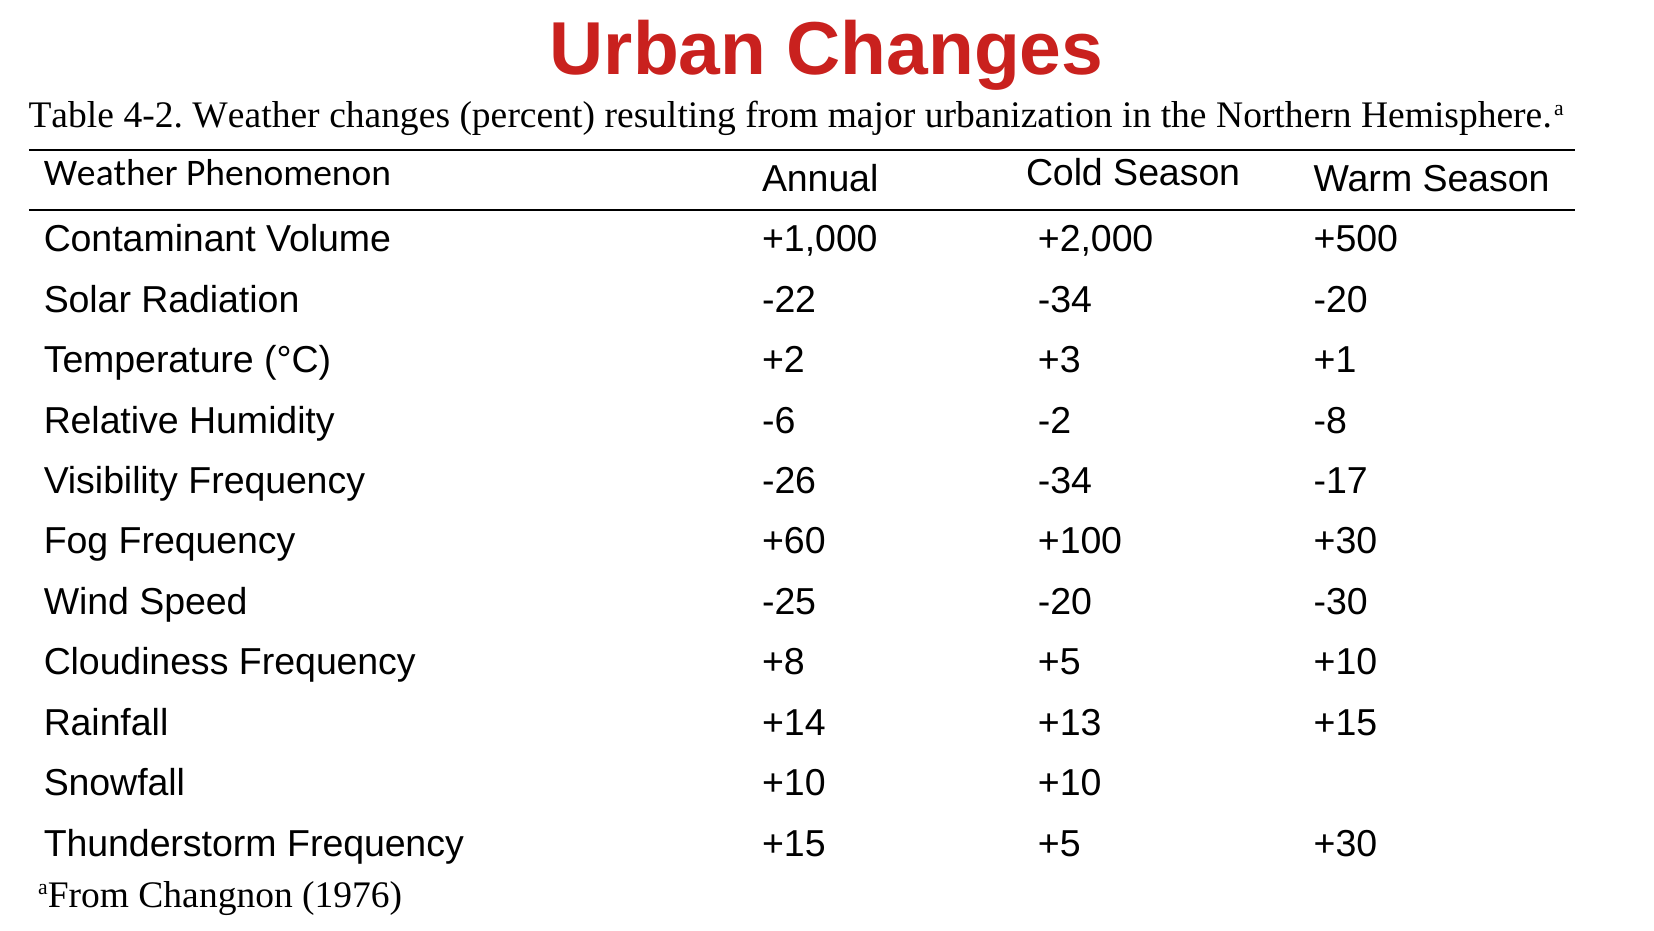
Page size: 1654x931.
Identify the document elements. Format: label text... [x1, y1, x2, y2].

table_cell +10 [747, 754, 1023, 814]
table_cell -34 [1023, 271, 1299, 331]
table_cell +30 [1299, 512, 1575, 573]
table_cell +3 [1023, 331, 1299, 391]
table_cell +60 [747, 512, 1023, 573]
table_cell +2,000 [1023, 211, 1299, 271]
table_header Annual [747, 151, 1023, 209]
table_cell +30 [1299, 814, 1575, 875]
text_box aFrom Changnon (1976) [13, 862, 451, 923]
table_cell -20 [1299, 271, 1575, 331]
table_cell +1 [1299, 331, 1575, 391]
table_cell +100 [1023, 512, 1299, 573]
table_cell -22 [747, 271, 1023, 331]
table_cell Fog Frequency [29, 512, 747, 573]
table_cell +500 [1299, 211, 1575, 271]
table_cell +8 [747, 633, 1023, 694]
title Urban Changes [0, 0, 1654, 101]
table_cell +15 [747, 814, 1023, 875]
table_cell -30 [1299, 573, 1575, 633]
table_cell +13 [1023, 694, 1299, 754]
table_header Warm Season [1299, 151, 1575, 209]
table_cell Wind Speed [29, 573, 747, 633]
table_cell Relative Humidity [29, 391, 747, 452]
table_cell [1299, 754, 1575, 814]
table_cell -26 [747, 452, 1023, 512]
table_cell -34 [1023, 452, 1299, 512]
table_cell Rainfall [29, 694, 747, 754]
table_cell Solar Radiation [29, 271, 747, 331]
table_cell -17 [1299, 452, 1575, 512]
table_cell +15 [1299, 694, 1575, 754]
table_cell Cloudiness Frequency [29, 633, 747, 694]
table_cell +14 [747, 694, 1023, 754]
table_header Weather Phenomenon [29, 151, 747, 209]
table_header Cold Season [1023, 151, 1299, 209]
table_cell Contaminant Volume [29, 211, 747, 271]
table_cell +10 [1023, 754, 1299, 814]
table_cell Snowfall [29, 754, 747, 814]
table_cell Temperature (°C) [29, 331, 747, 391]
table_cell +5 [1023, 633, 1299, 694]
table_cell -8 [1299, 391, 1575, 452]
table_cell +10 [1299, 633, 1575, 694]
table_cell -2 [1023, 391, 1299, 452]
table_cell Visibility Frequency [29, 452, 747, 512]
text_box Table 4-2. Weather changes (percent) resulting from major urbanization in the Northern Hemisphere.a [13, 83, 1613, 143]
table_cell -20 [1023, 573, 1299, 633]
table_cell Thunderstorm Frequency [29, 814, 747, 875]
table_cell +5 [1023, 814, 1299, 875]
table_cell +2 [747, 331, 1023, 391]
table_cell +1,000 [747, 211, 1023, 271]
table_cell -6 [747, 391, 1023, 452]
table_cell -25 [747, 573, 1023, 633]
